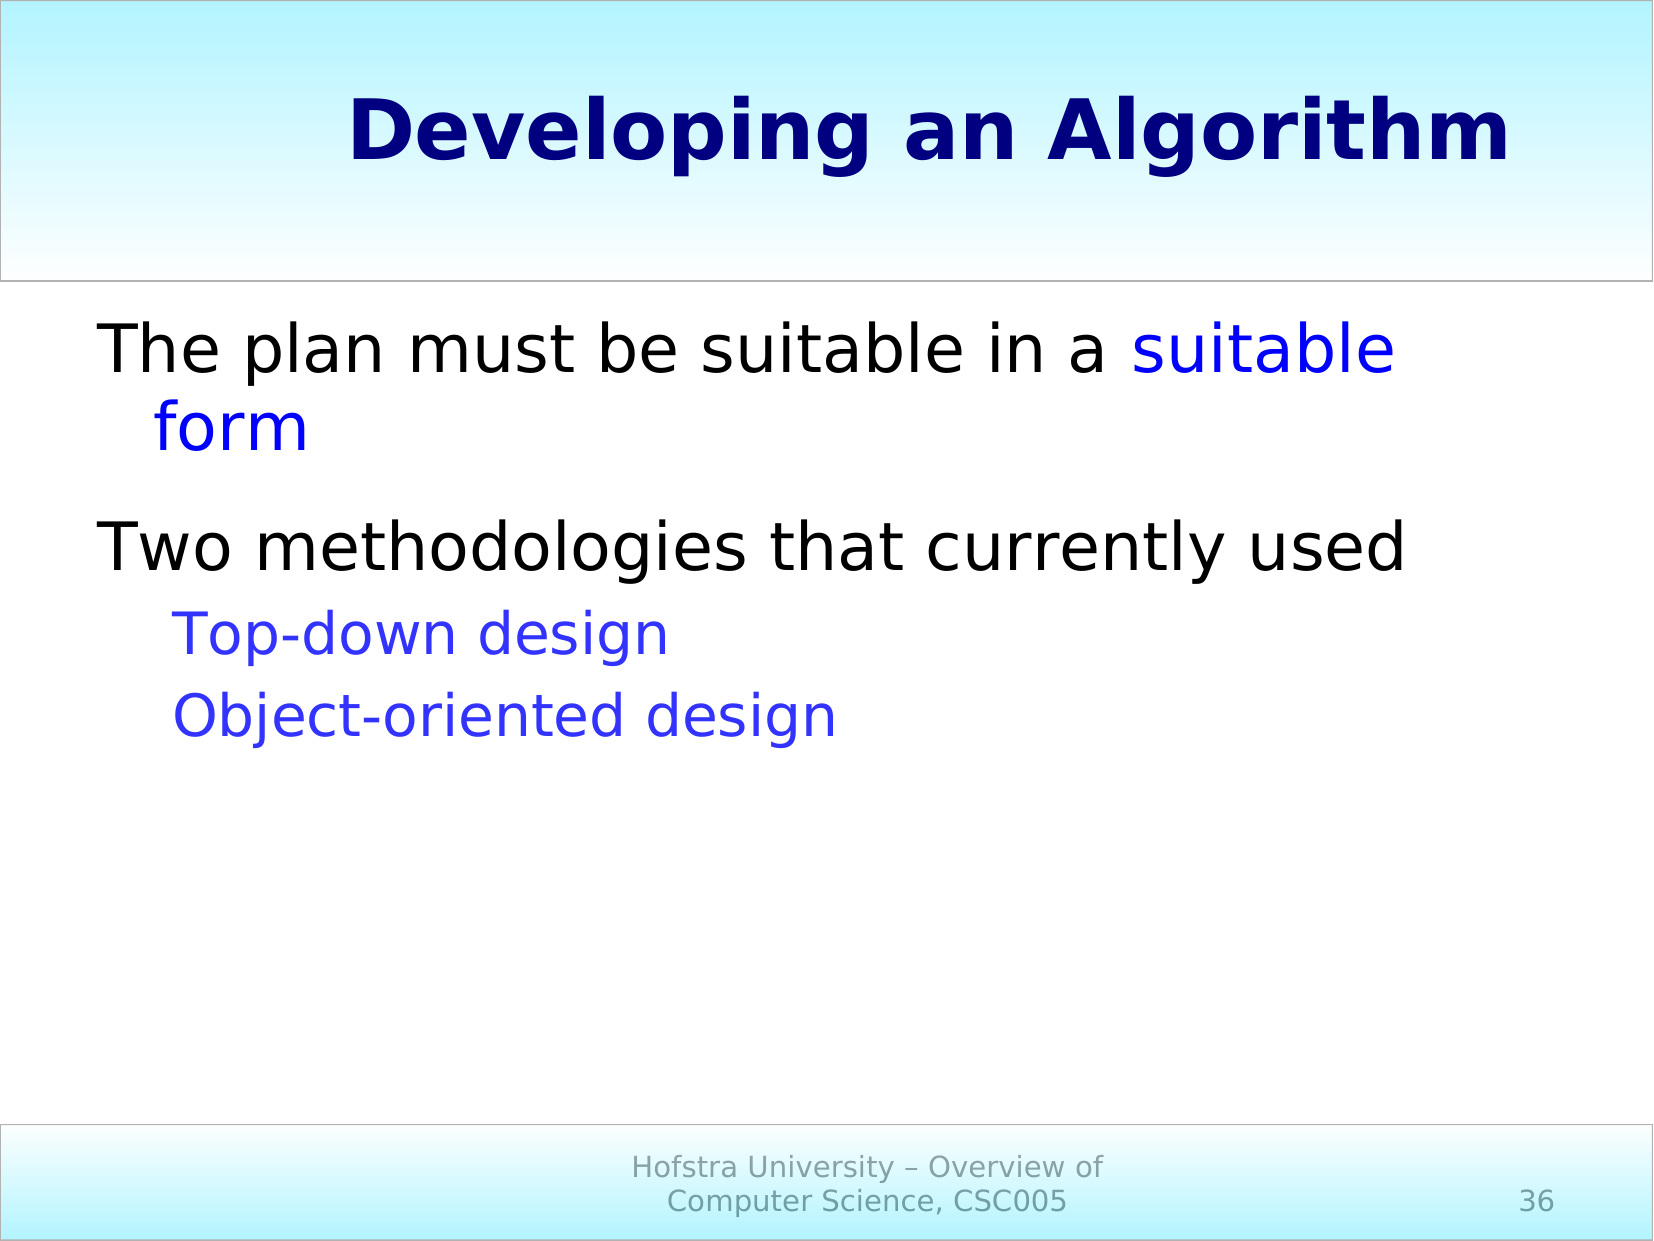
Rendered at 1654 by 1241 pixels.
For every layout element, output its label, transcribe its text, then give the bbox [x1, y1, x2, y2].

list The plan must be suitable in a suitable form Two methodologies that currently used Top-down design Object-oriented design [82, 303, 1571, 1131]
title Developing an Algorithm [247, 27, 1612, 235]
